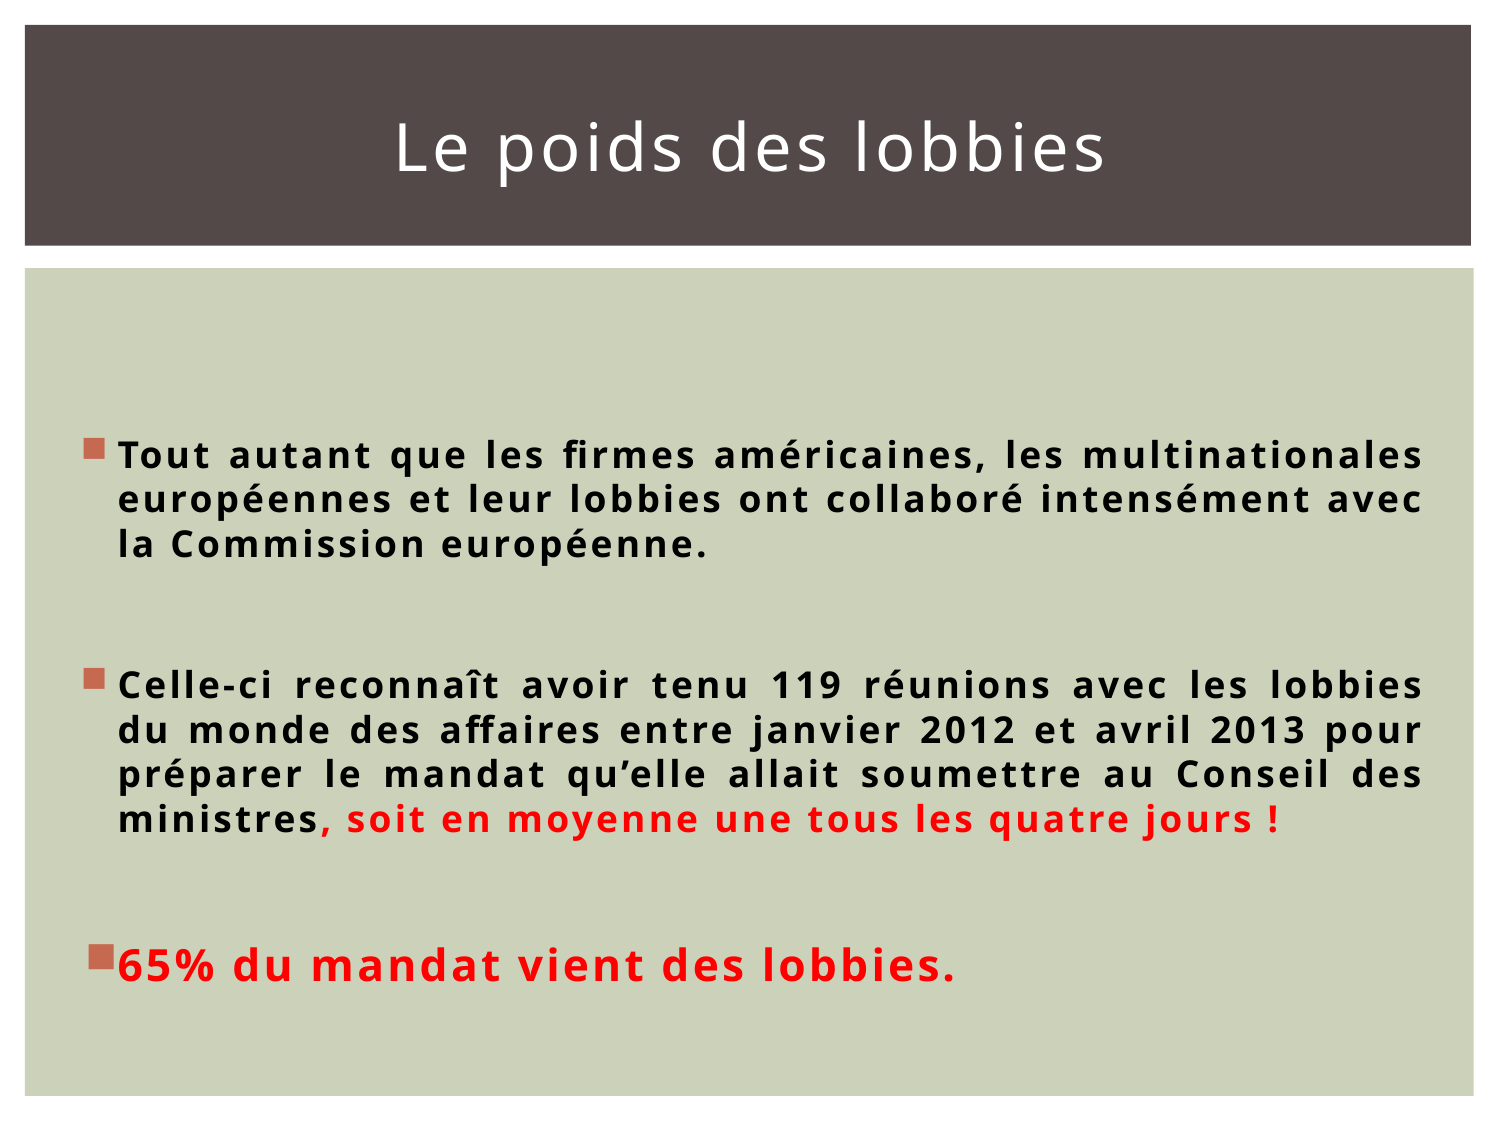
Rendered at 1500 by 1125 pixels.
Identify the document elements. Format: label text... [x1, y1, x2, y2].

list Tout autant que les firmes américaines, les multinationales européennes et leur lobbies ont collaboré intensément avec la Commission européenne. Celle-ci reconnaît avoir tenu 119 réunions avec les lobbies du monde des affaires entre janvier 2012 et avril 2013 pour préparer le mandat qu’elle allait soumettre au Conseil des ministres, soit en moyenne une tous les quatre jours ! 65% du mandat vient des lobbies. [62, 281, 1442, 1005]
title Le poids des lobbies [62, 58, 1438, 232]
